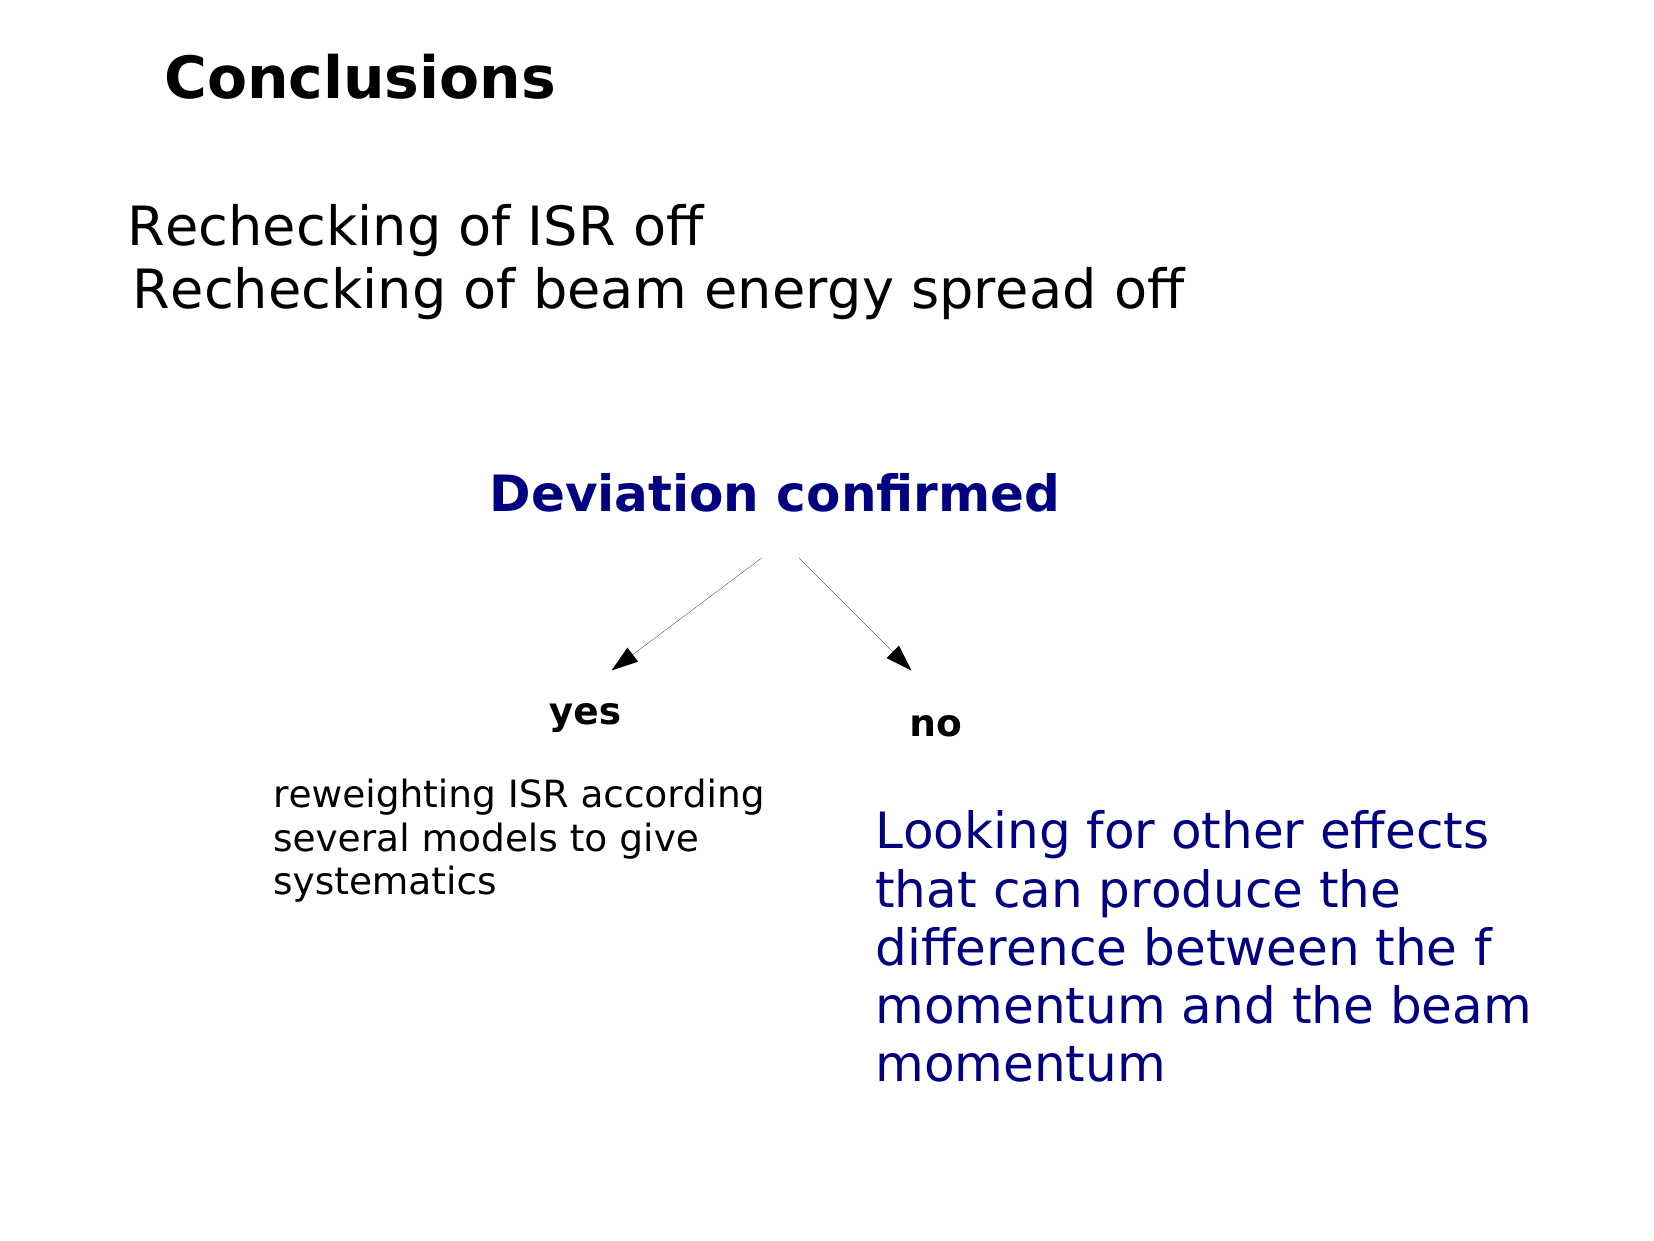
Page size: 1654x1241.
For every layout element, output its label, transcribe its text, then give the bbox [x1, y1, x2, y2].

text_box no [894, 694, 1308, 753]
text_box Deviation confirmed [475, 457, 1126, 532]
text_box Looking for other effects that can produce the difference between the f momentum and the beam momentum [860, 795, 1554, 1105]
text_box yes [534, 682, 947, 741]
text_box reweighting ISR according several models to give systematics [258, 765, 821, 912]
text_box Conclusions [150, 37, 1163, 121]
text_box Rechecking of ISR off Rechecking of beam energy spread off [100, 187, 1414, 329]
